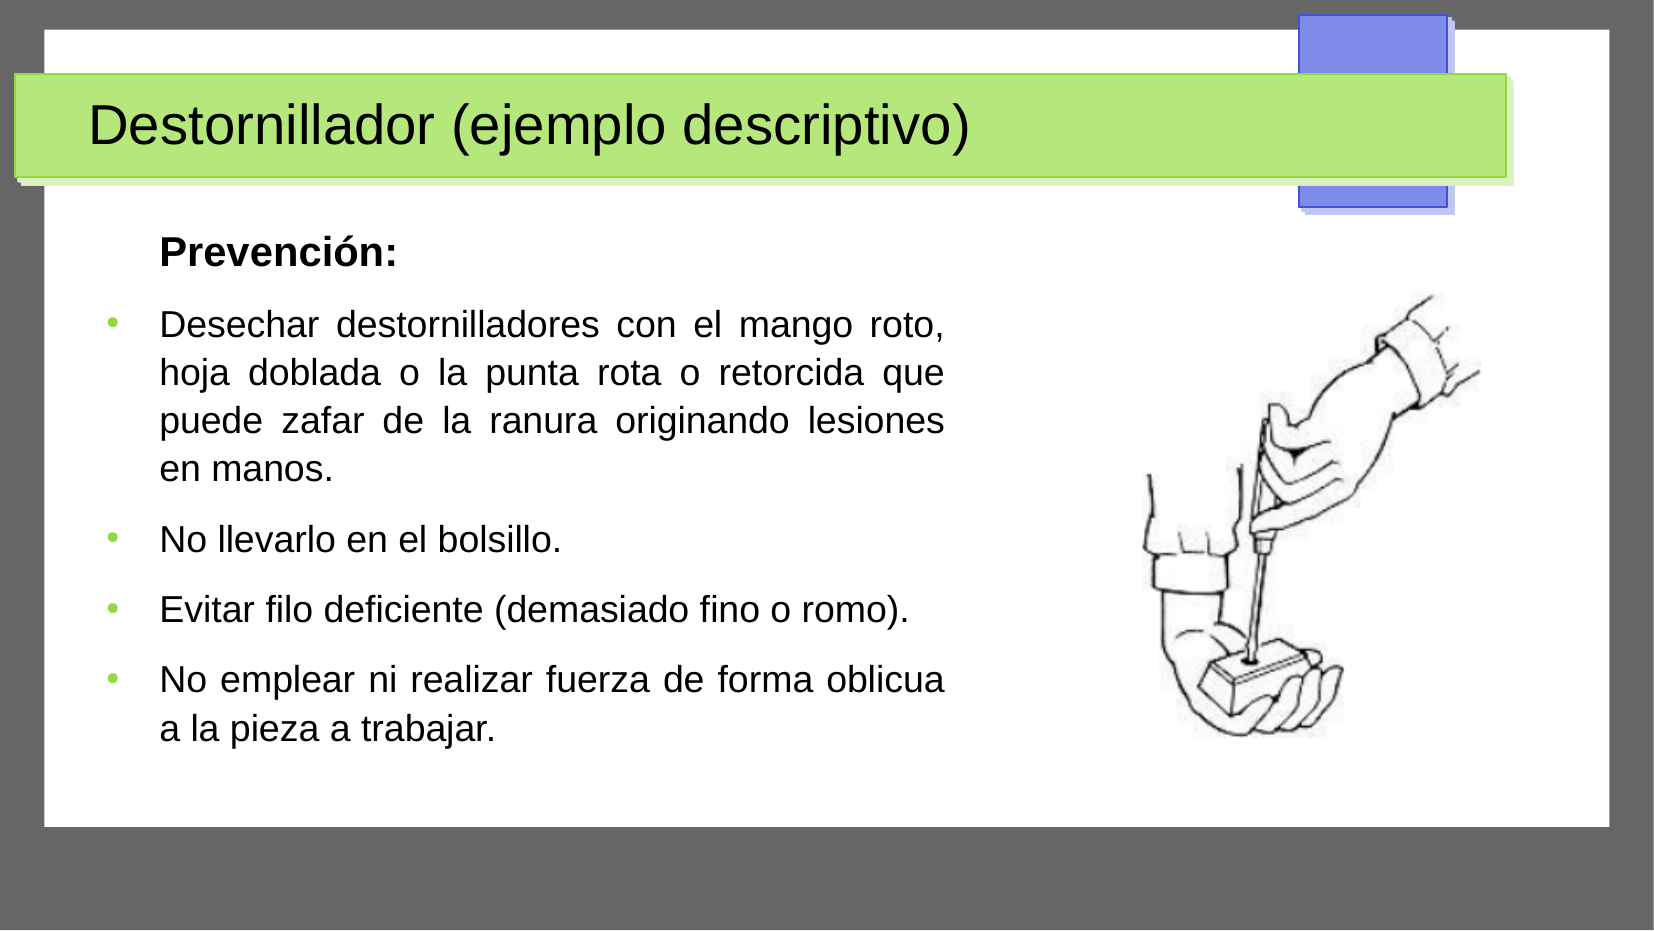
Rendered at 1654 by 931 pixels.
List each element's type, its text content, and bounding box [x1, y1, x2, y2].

list Prevención: Desechar destornilladores con el mango roto, hoja doblada o la punta rota o retorcida que puede zafar de la ranura originando lesiones en manos. No llevarlo en el bolsillo. Evitar filo deficiente (demasiado fino o romo). No emplear ni realizar fuerza de forma oblicua a la pieza a trabajar. [88, 221, 945, 813]
picture [1033, 283, 1543, 768]
title Destornillador (ejemplo descriptivo) [88, 73, 1506, 178]
